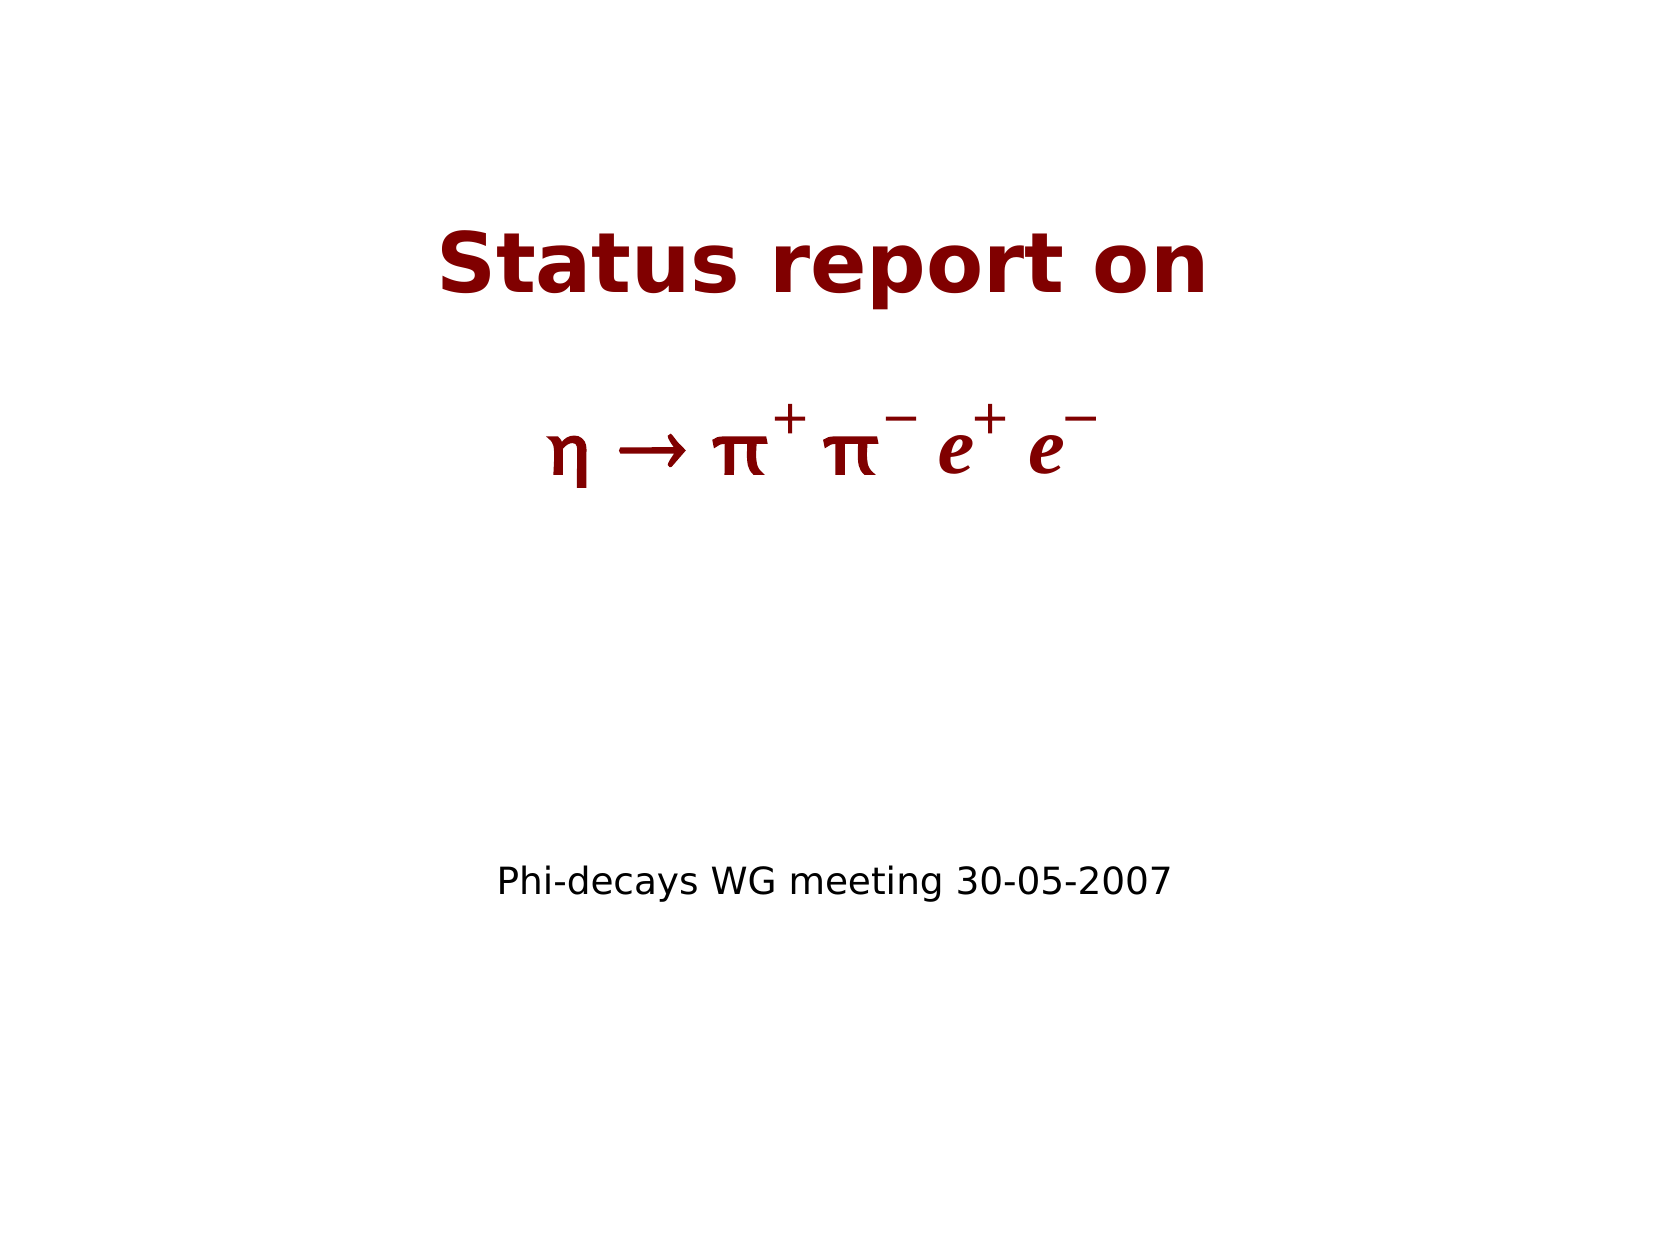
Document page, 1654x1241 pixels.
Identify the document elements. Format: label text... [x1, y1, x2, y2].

chart [540, 377, 1112, 499]
text_box Status report on [421, 207, 1225, 320]
text_box Phi-decays WG meeting 30-05-2007 [481, 852, 1176, 911]
